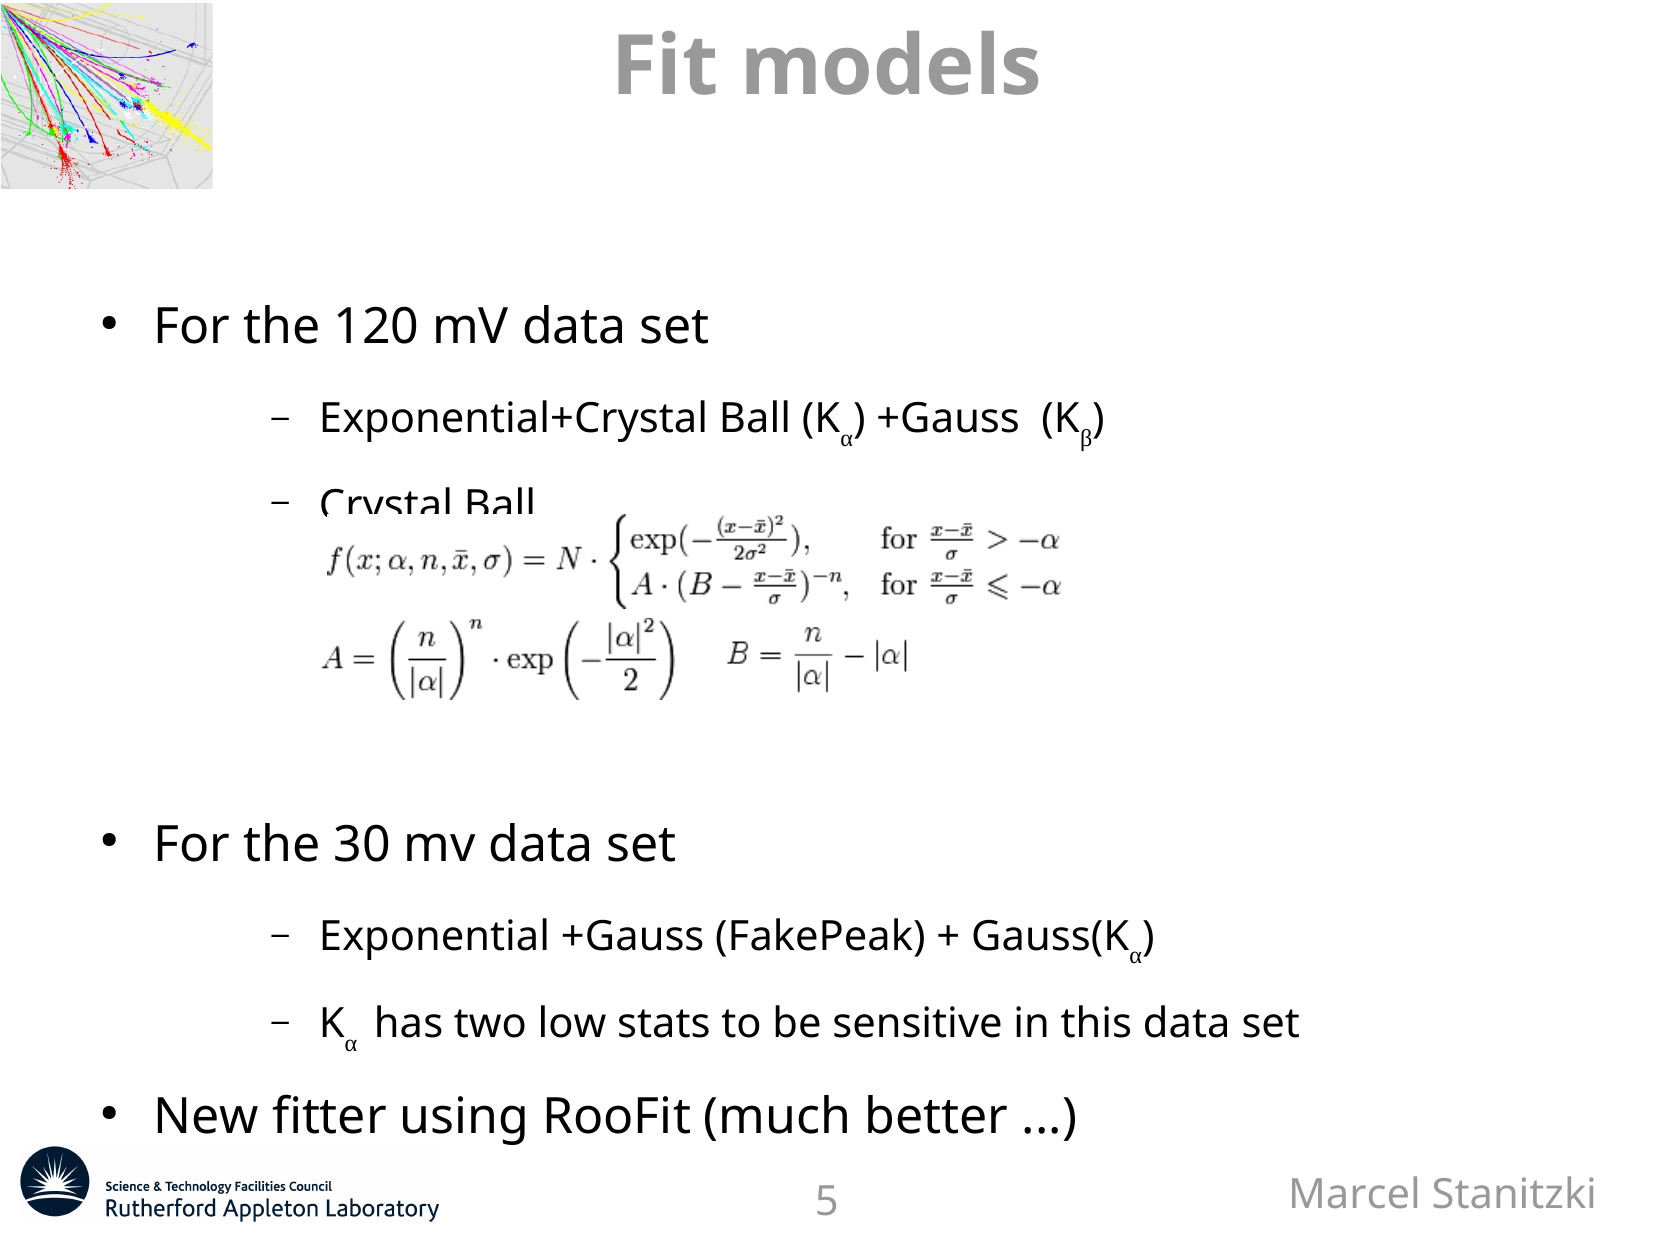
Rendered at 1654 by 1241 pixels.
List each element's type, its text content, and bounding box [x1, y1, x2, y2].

picture [321, 618, 675, 700]
picture [0, 3, 213, 189]
picture [327, 514, 1061, 609]
title Fit models [203, 11, 1451, 113]
picture [723, 626, 919, 694]
picture [19, 1145, 439, 1222]
list For the 120 mV data set Exponential+Crystal Ball (Kα) +Gauss (Kβ) Crystal Ball For the 30 mv data set Exponential +Gauss (FakePeak) + Gauss(Kα) Kα has two low stats to be sensitive in this data set New fitter using RooFit (much better ...) [82, 290, 1571, 1164]
